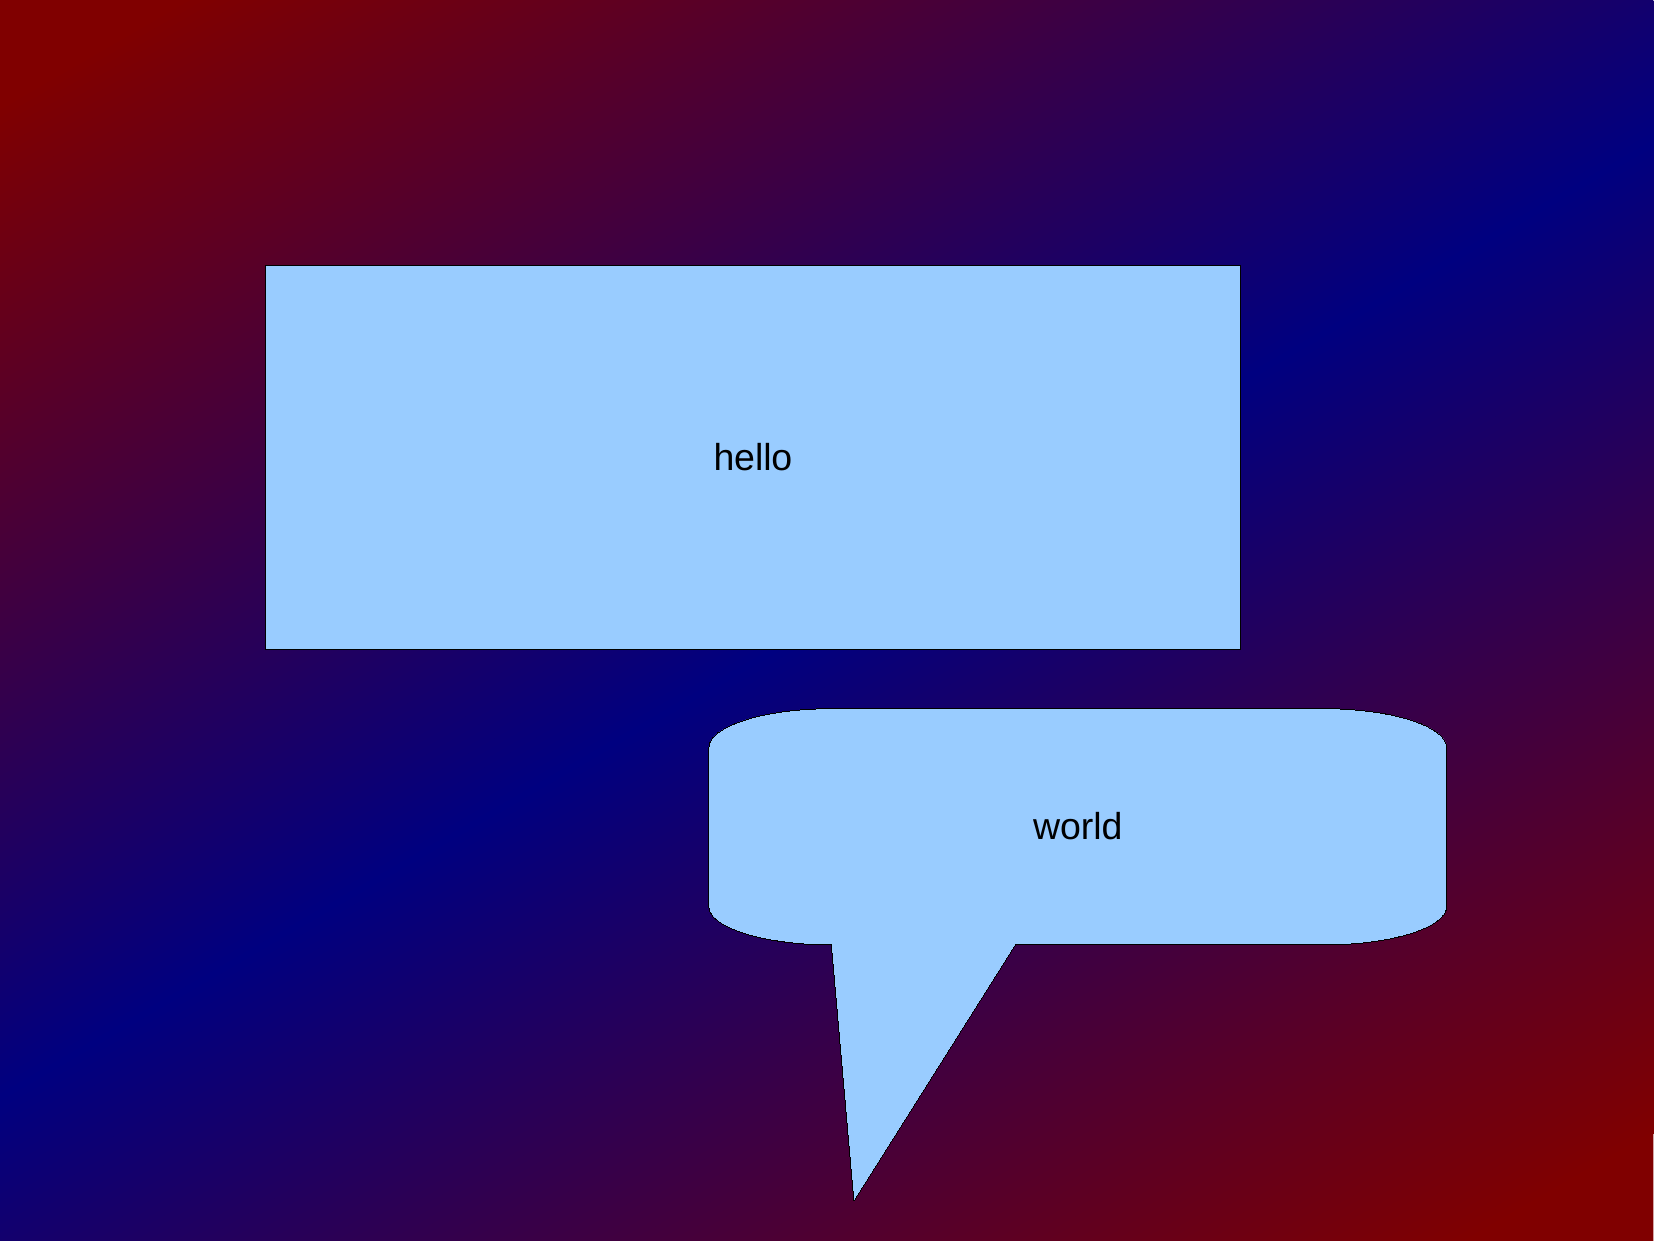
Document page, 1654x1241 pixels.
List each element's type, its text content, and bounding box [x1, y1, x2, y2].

text_box world [708, 708, 1447, 1201]
text_box hello [265, 265, 1241, 650]
